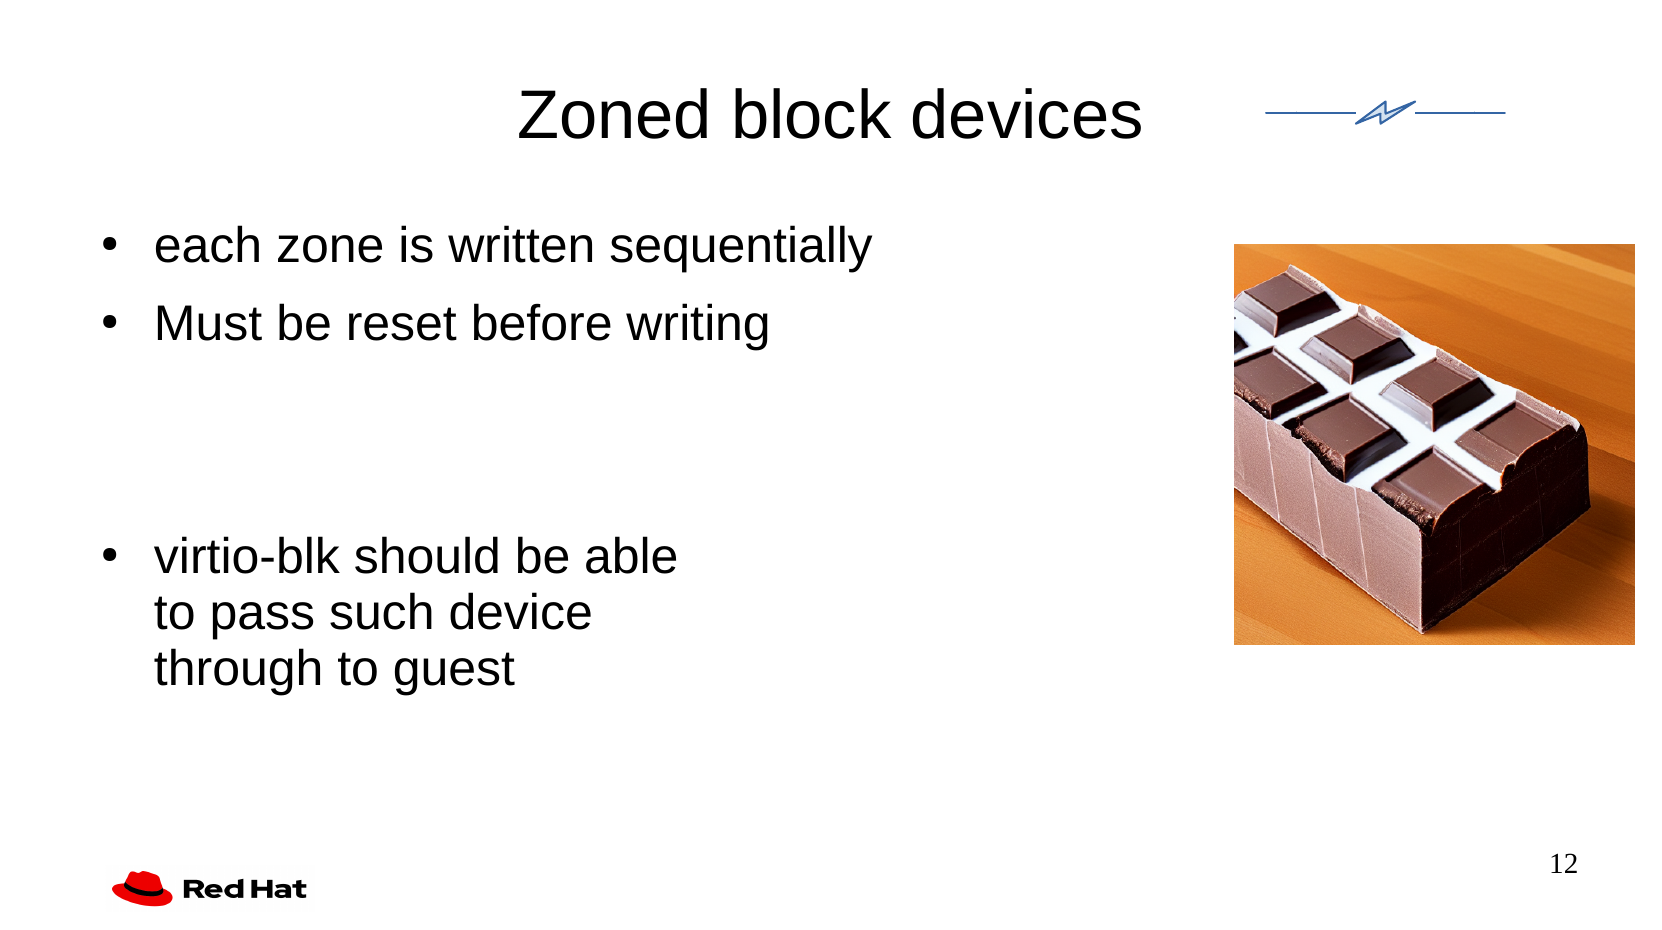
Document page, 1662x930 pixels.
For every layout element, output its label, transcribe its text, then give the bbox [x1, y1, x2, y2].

picture [105, 865, 315, 912]
text_box [1355, 101, 1416, 124]
title Zoned block devices [83, 36, 1579, 193]
picture [1234, 244, 1636, 646]
list each zone is written sequentially Must be reset before writing virtio-blk should be able to pass such device through to guest [83, 217, 1579, 757]
